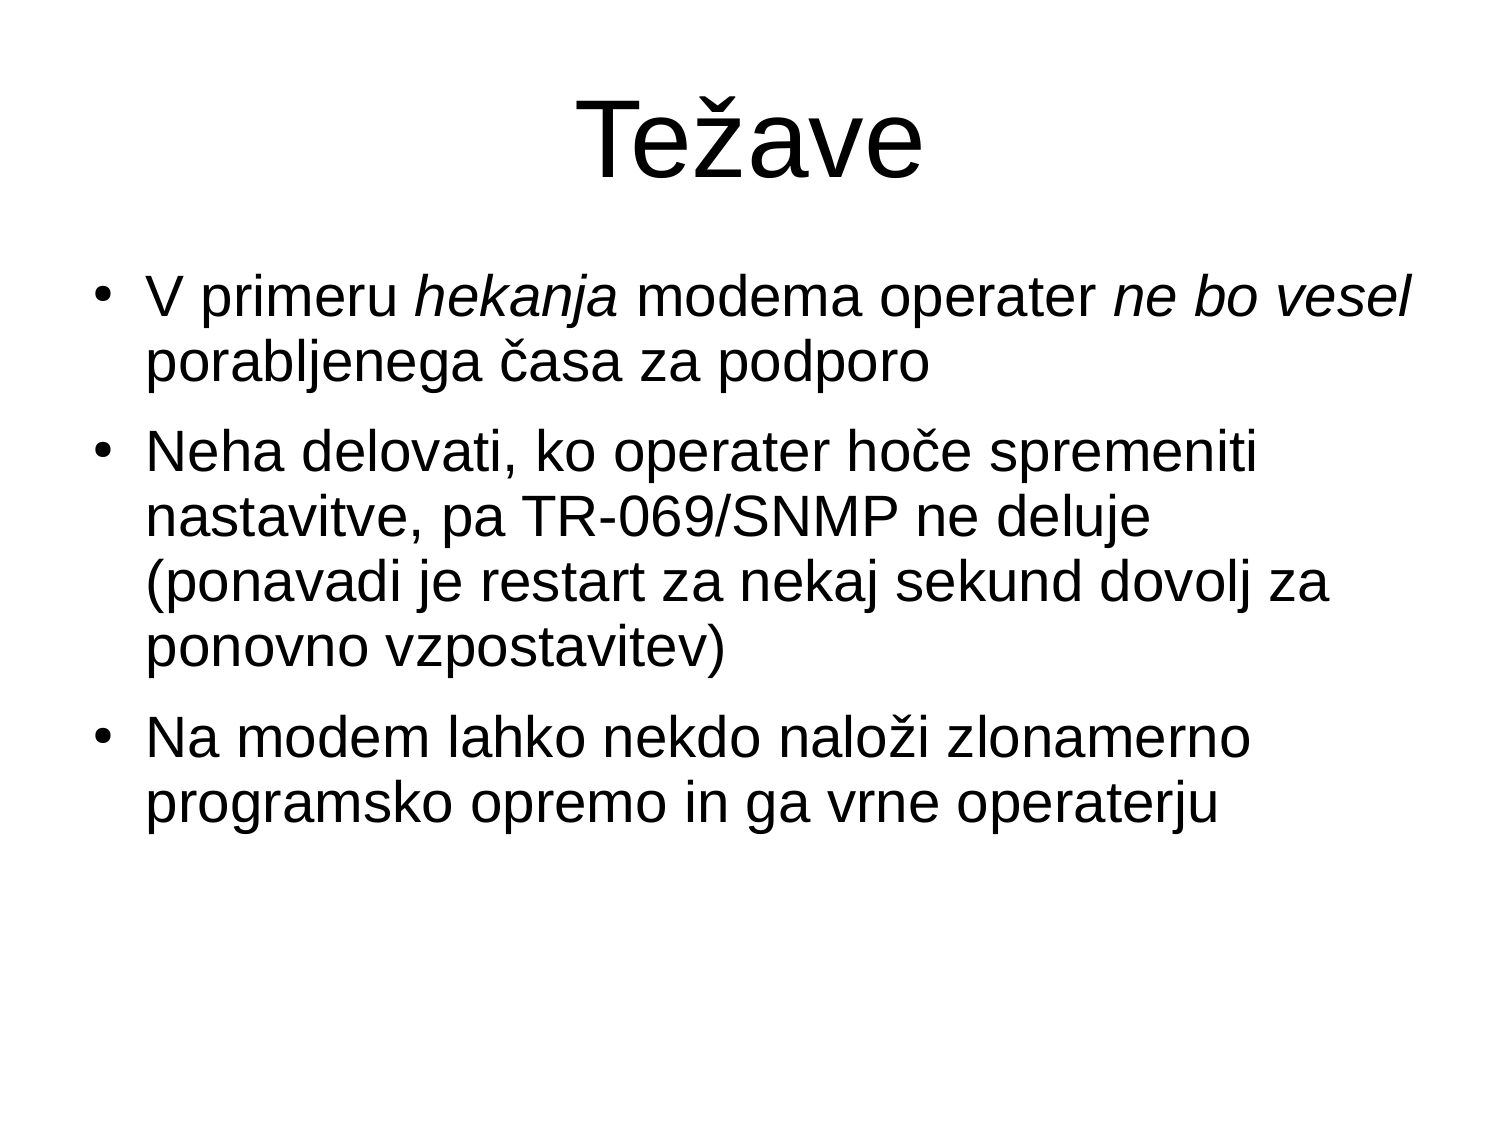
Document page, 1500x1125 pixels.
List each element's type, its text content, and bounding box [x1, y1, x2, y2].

list V primeru hekanja modema operater ne bo vesel porabljenega časa za podporo Neha delovati, ko operater hoče spremeniti nastavitve, pa TR-069/SNMP ne deluje (ponavadi je restart za nekaj sekund dovolj za ponovno vzpostavitev) Na modem lahko nekdo naloži zlonamerno programsko opremo in ga vrne operaterju [75, 263, 1425, 916]
title Težave [75, 44, 1425, 233]
